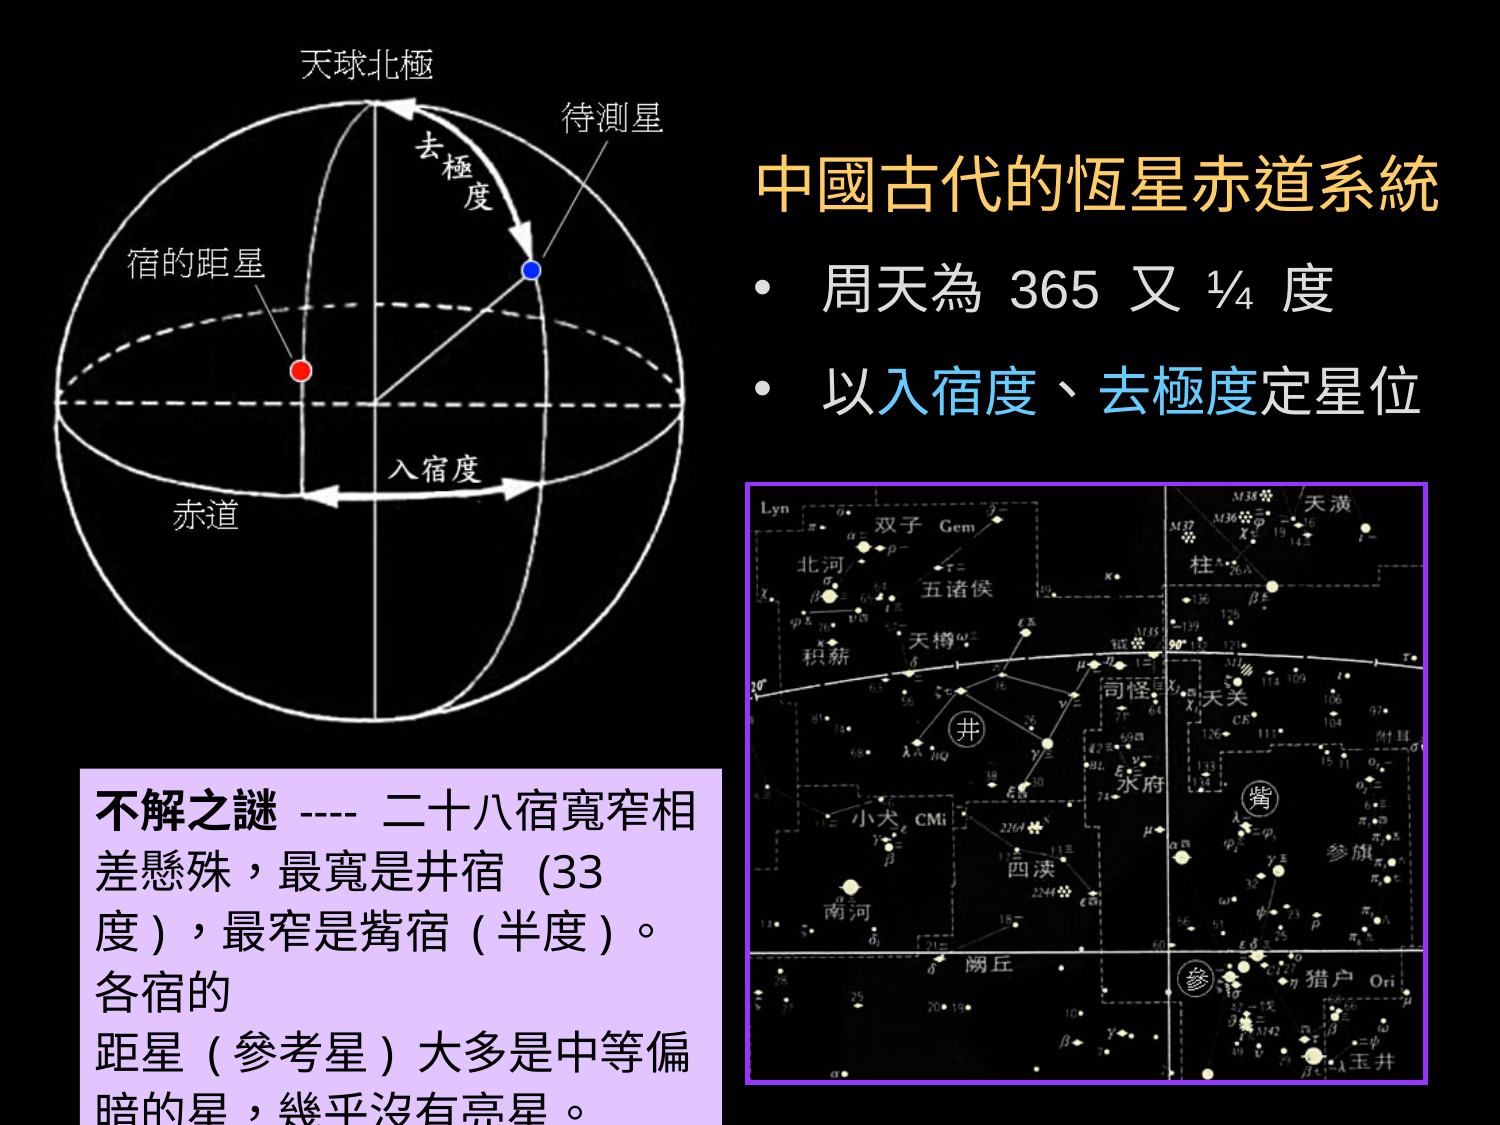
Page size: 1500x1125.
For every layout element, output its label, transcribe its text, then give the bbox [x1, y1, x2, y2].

text_box 中國古代的恆星赤道系統 周天為 365 又 ¼ 度 以入宿度、去極度定星位 [738, 137, 1471, 431]
text_box 不解之謎 ---- 二十八宿寬窄相差懸殊，最寬是井宿 (33 度)，最窄是觜宿 (半度)。各宿的 距星 (參考星) 大多是中等偏 暗的星，幾乎沒有亮星。 [79, 768, 722, 1125]
picture [5, 30, 723, 764]
picture [750, 486, 1424, 1081]
